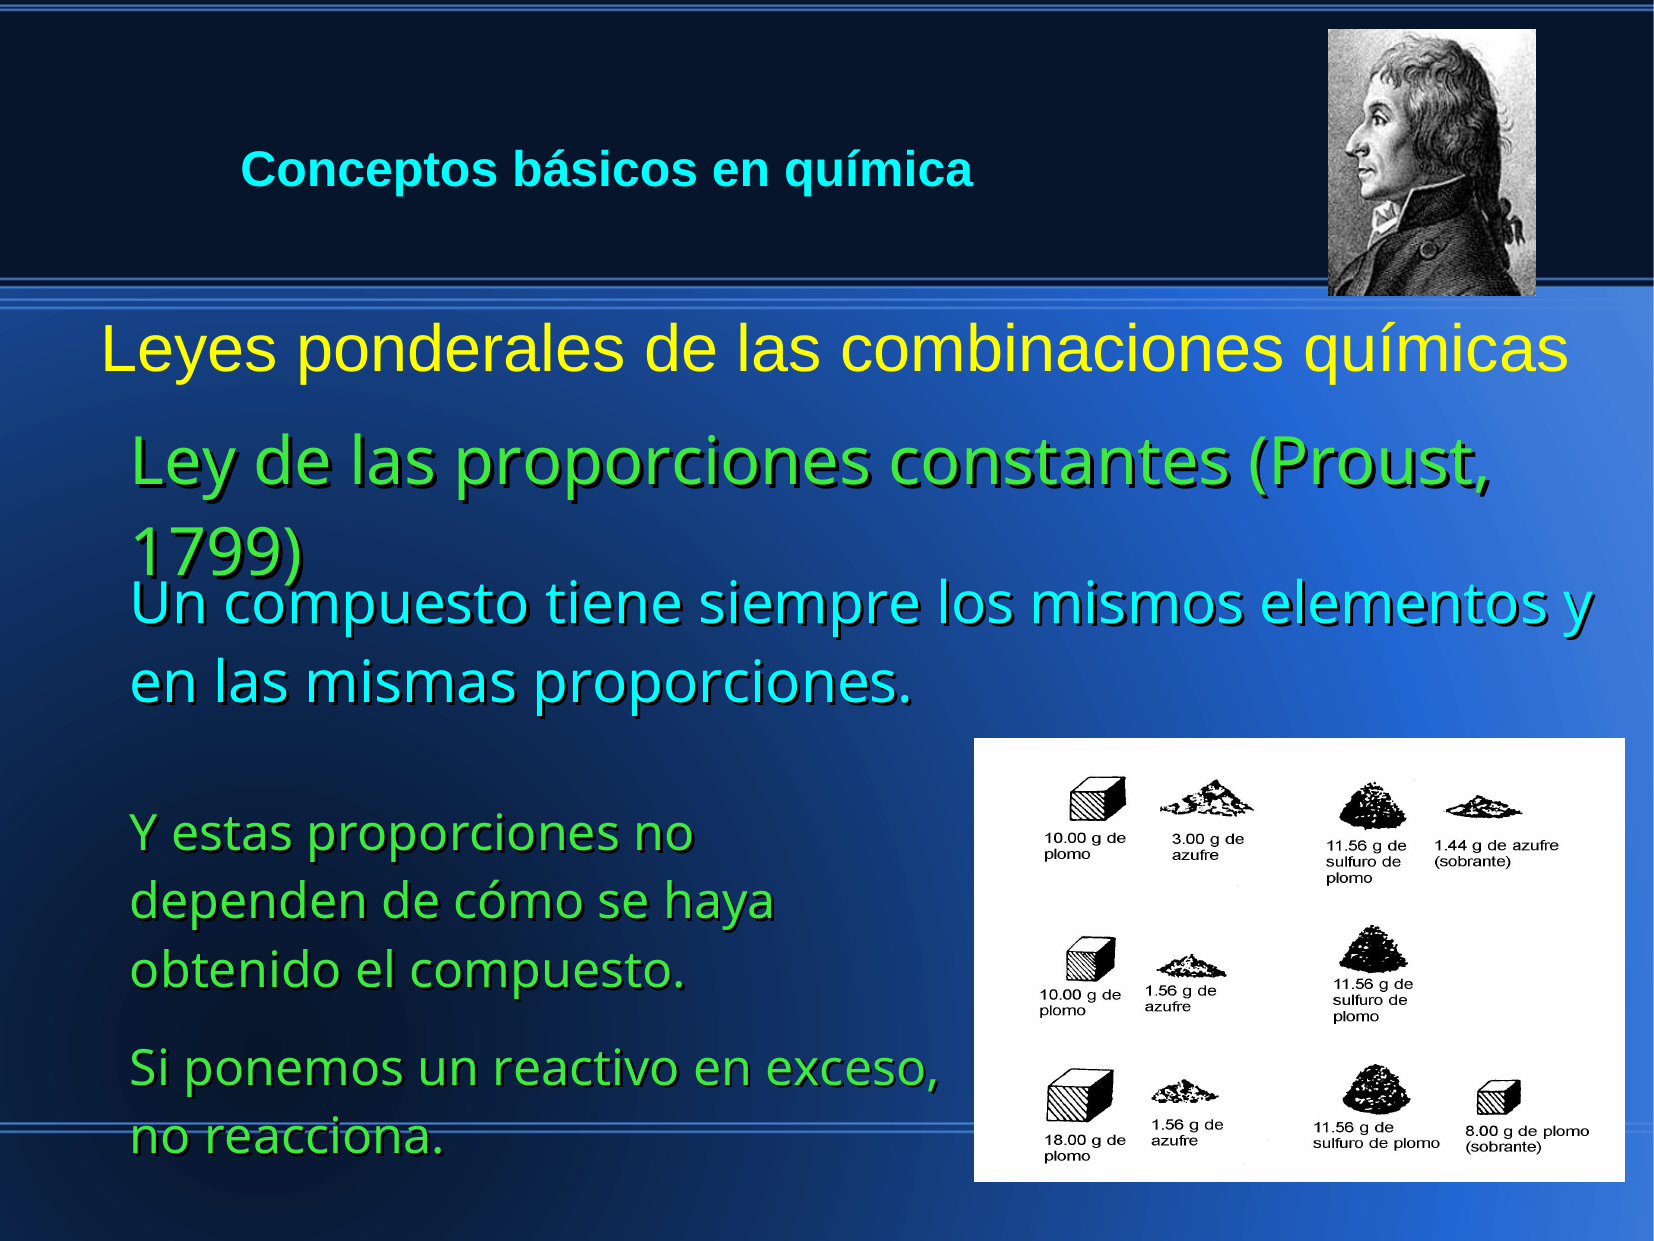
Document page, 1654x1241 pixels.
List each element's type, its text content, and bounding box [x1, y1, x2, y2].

title Conceptos básicos en química [32, 118, 1182, 220]
text_box Ley de las proporciones constantes (Proust, 1799) [59, 413, 1625, 569]
list Leyes ponderales de las combinaciones químicas [29, 206, 1654, 462]
picture [0, 0, 1654, 1241]
text_box Y estas proporciones no dependen de cómo se haya obtenido el compuesto. Si ponemos un reactivo en exceso, no reacciona. [59, 797, 945, 1162]
text_box Un compuesto tiene siempre los mismos elementos y en las mismas proporciones. [59, 561, 1595, 815]
